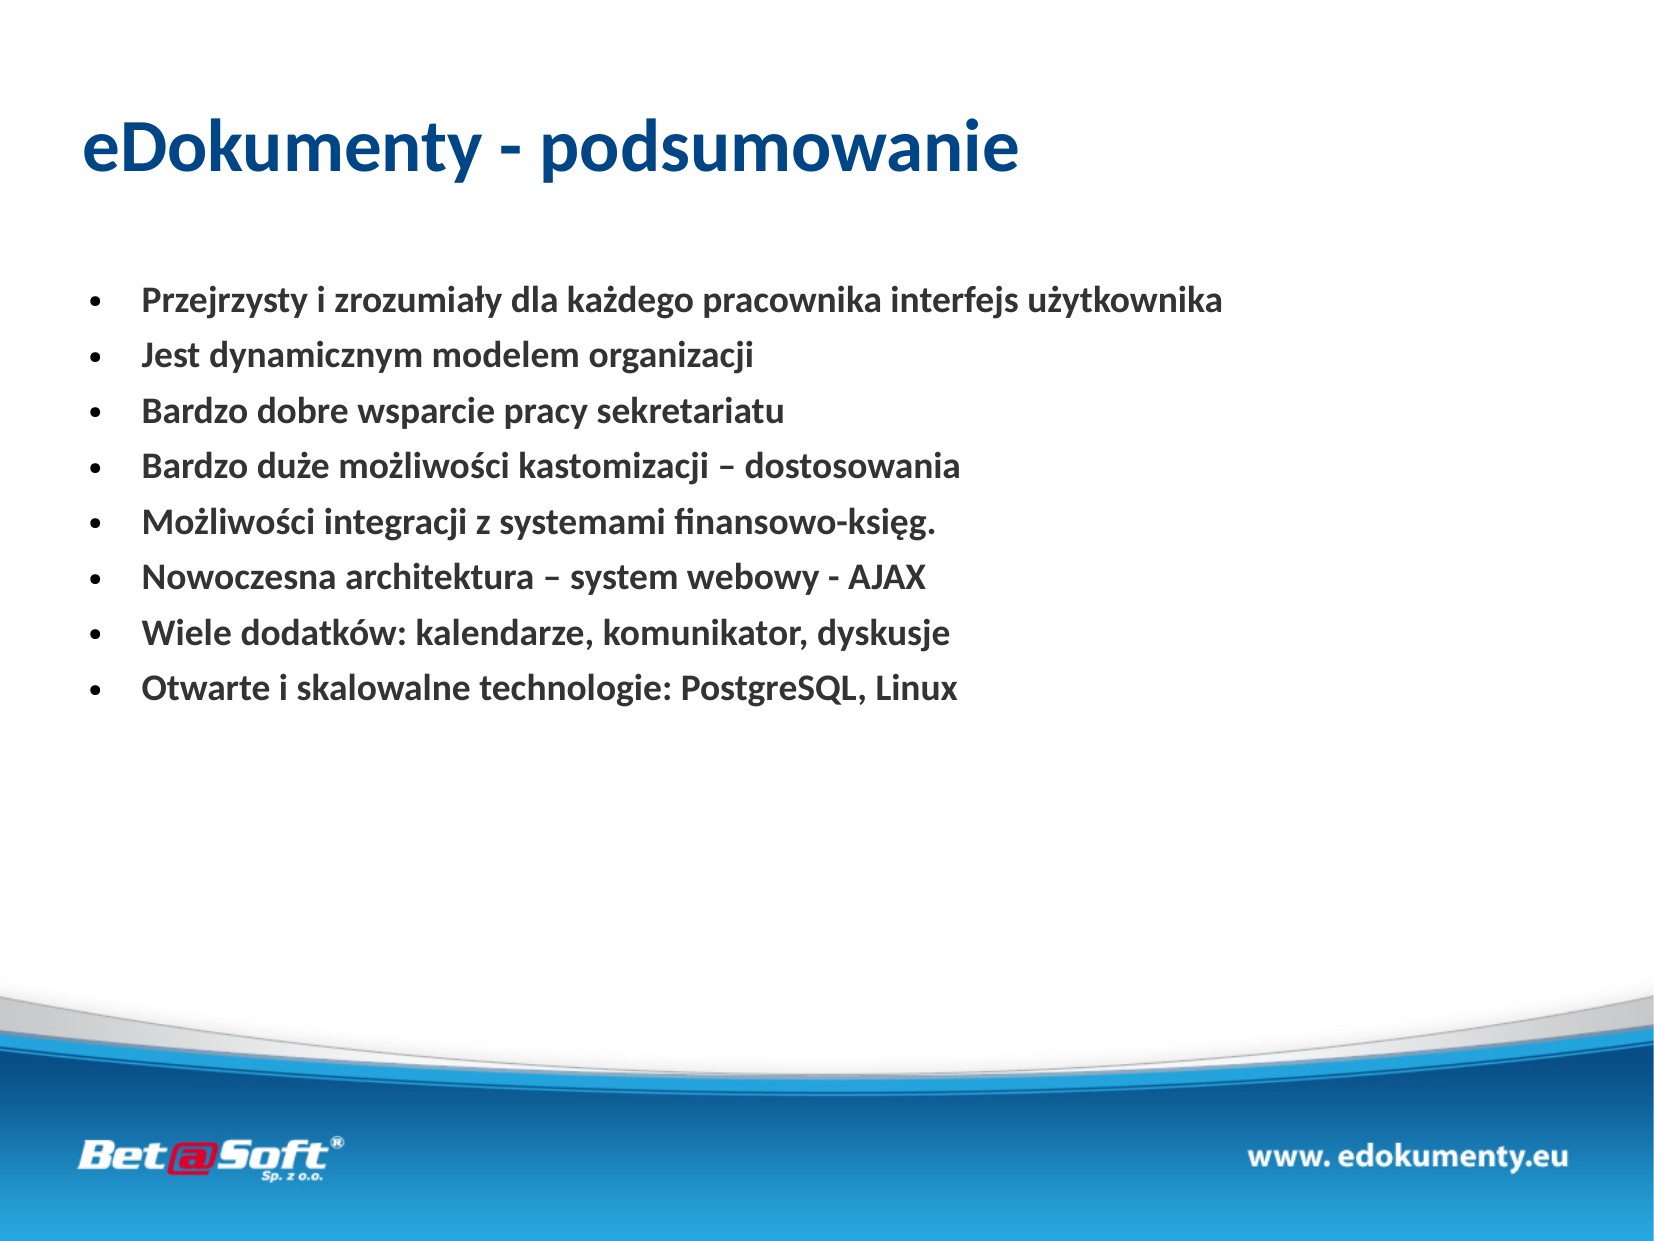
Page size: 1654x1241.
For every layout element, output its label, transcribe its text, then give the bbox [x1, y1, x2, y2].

title eDokumenty - podsumowanie [82, 44, 1571, 262]
picture [0, 0, 1654, 1241]
list Przejrzysty i zrozumiały dla każdego pracownika interfejs użytkownika Jest dynamicznym modelem organizacji Bardzo dobre wsparcie pracy sekretariatu Bardzo duże możliwości kastomizacji – dostosowania Możliwości integracji z systemami finansowo-księg. Nowoczesna architektura – system webowy - AJAX Wiele dodatków: kalendarze, komunikator, dyskusje Otwarte i skalowalne technologie: PostgreSQL, Linux [70, 284, 1554, 1103]
